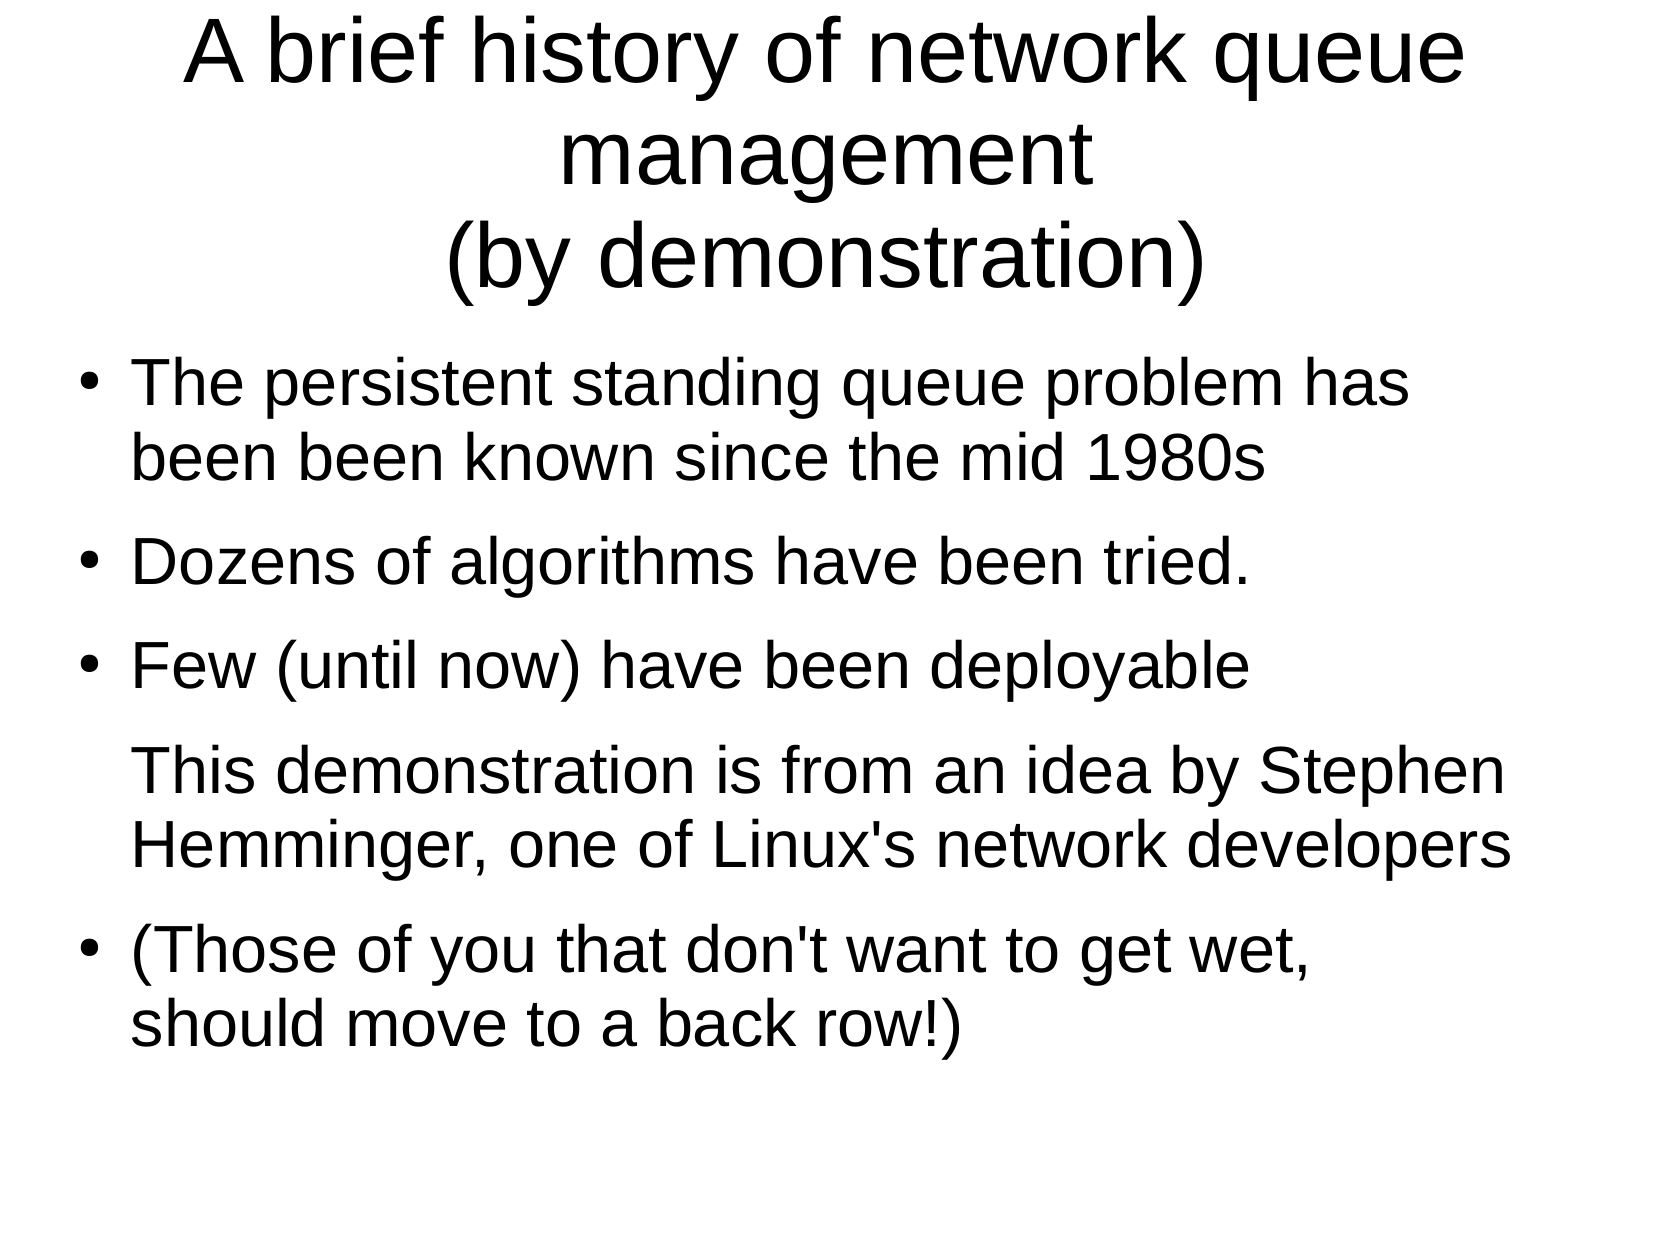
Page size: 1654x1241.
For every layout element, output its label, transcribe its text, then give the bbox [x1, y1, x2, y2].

title A brief history of network queue management (by demonstration) [82, 0, 1571, 307]
list The persistent standing queue problem has been been known since the mid 1980s Dozens of algorithms have been tried. Few (until now) have been deployable This demonstration is from an idea by Stephen Hemminger, one of Linux's network developers (Those of you that don't want to get wet, should move to a back row!) [60, 345, 1516, 1065]
